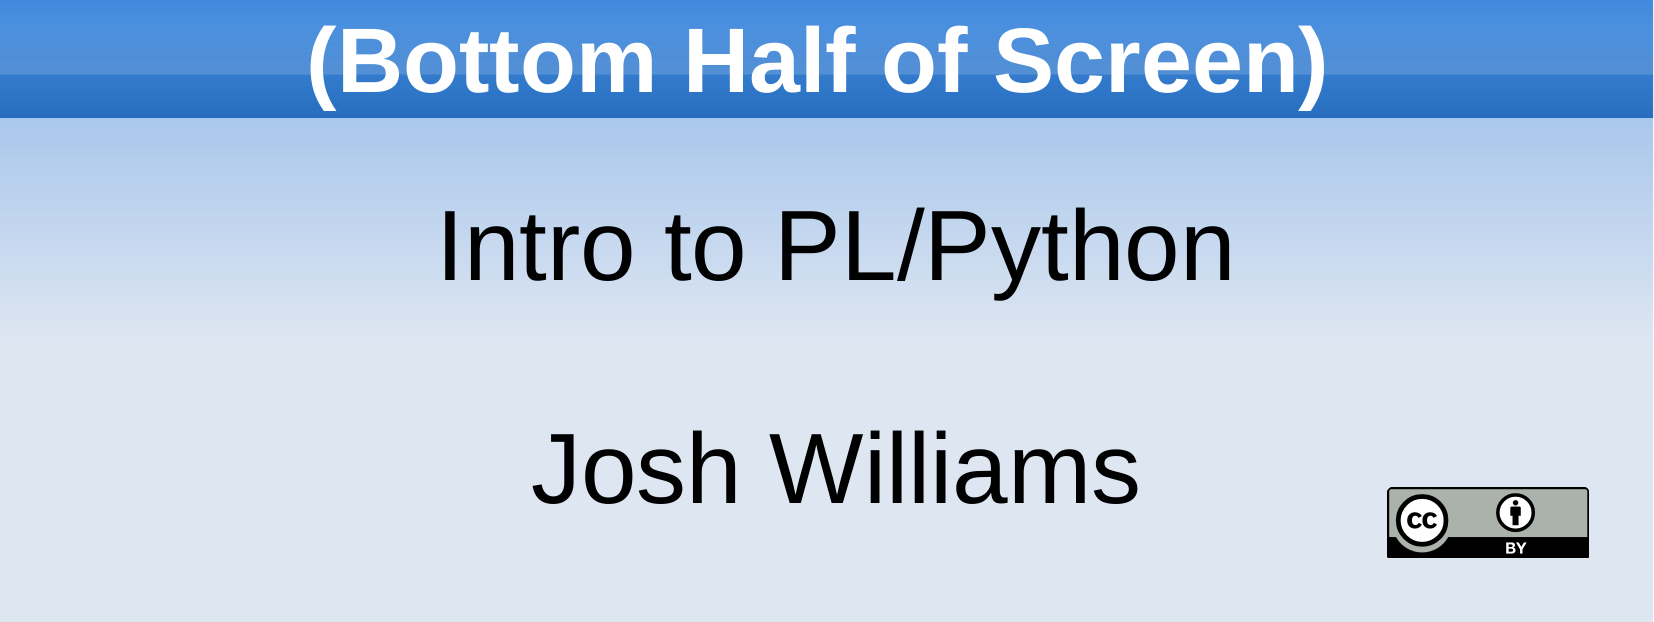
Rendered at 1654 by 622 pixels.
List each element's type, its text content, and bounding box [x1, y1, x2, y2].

subtitle Intro to PL/Python Josh Williams [75, 152, 1563, 563]
picture [0, 0, 1654, 622]
title (Bottom Half of Screen) [75, 1, 1563, 120]
